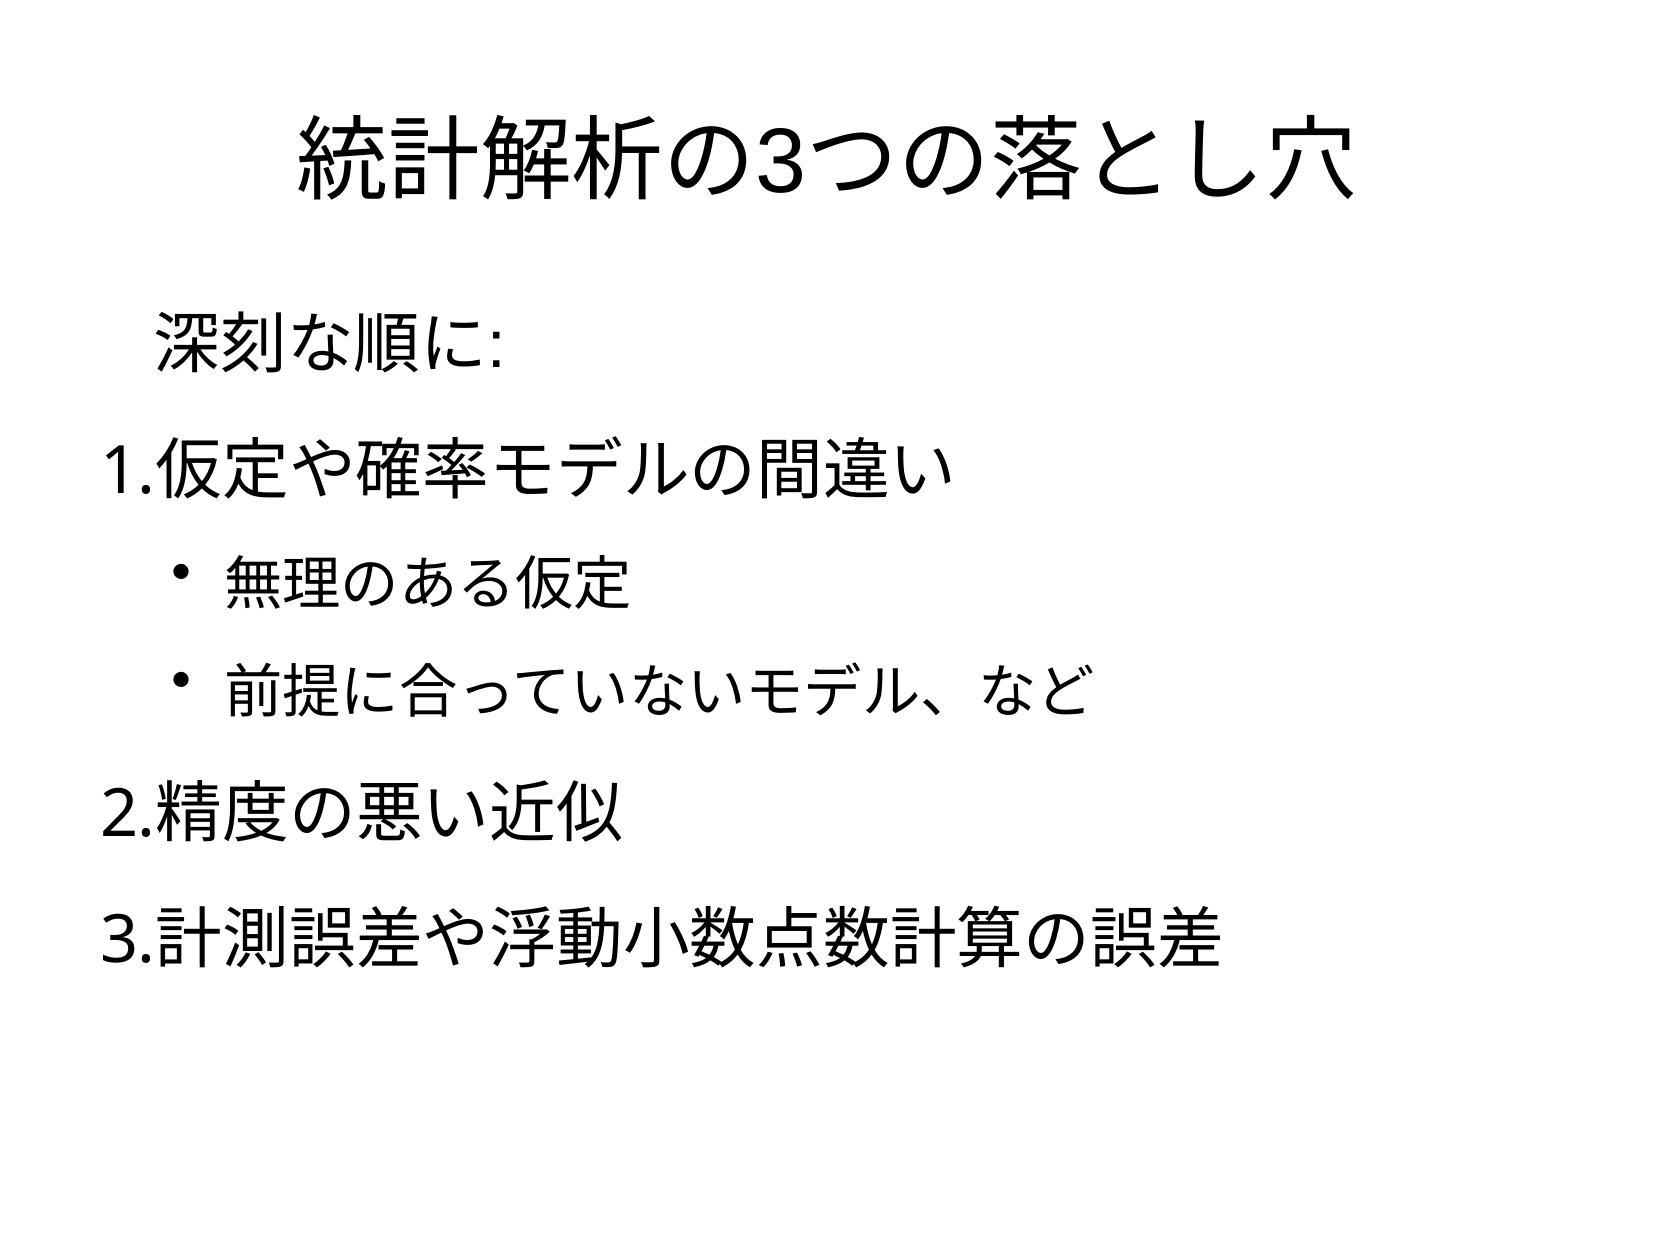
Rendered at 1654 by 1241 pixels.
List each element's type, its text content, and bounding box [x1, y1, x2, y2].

list 深刻な順に: 仮定や確率モデルの間違い 無理のある仮定 前提に合っていないモデル、など 精度の悪い近似 計測誤差や浮動小数点数計算の誤差 [82, 290, 1571, 1010]
title 統計解析の3つの落とし穴 [82, 49, 1571, 257]
